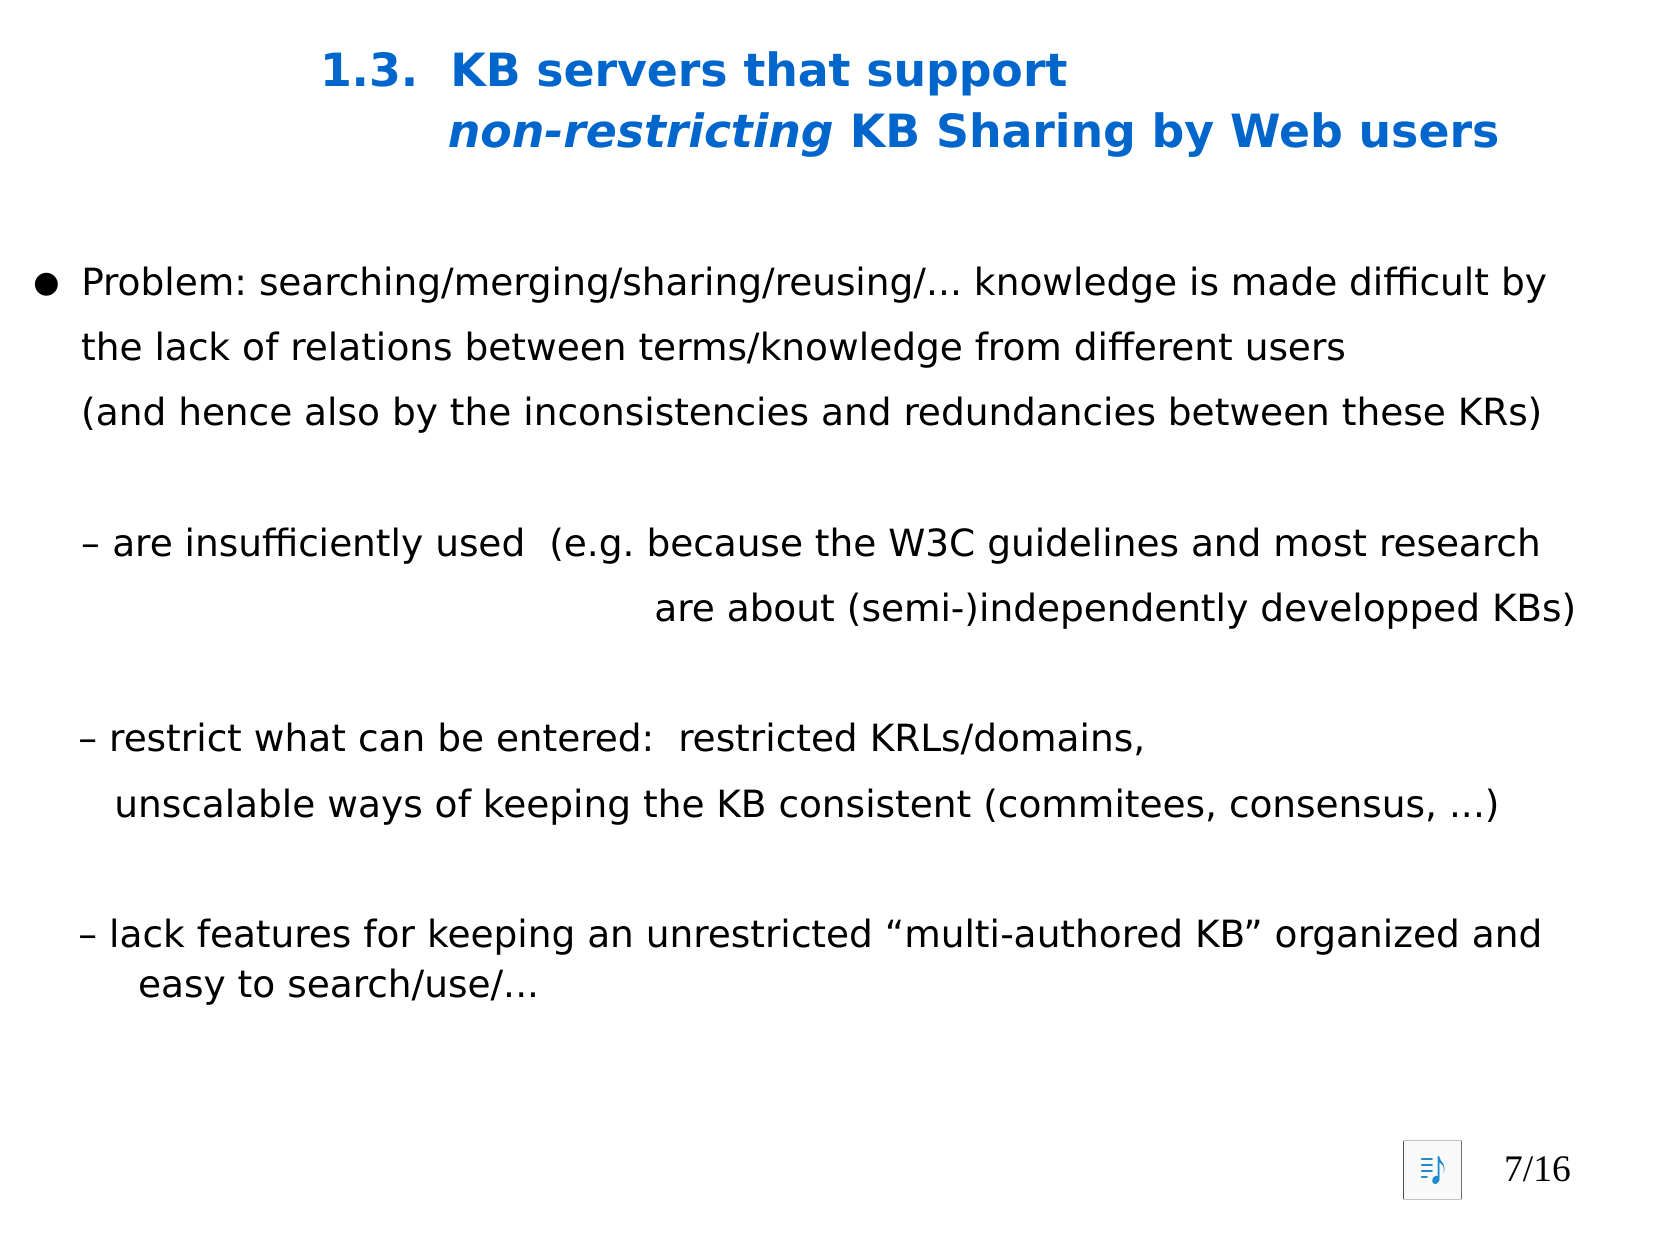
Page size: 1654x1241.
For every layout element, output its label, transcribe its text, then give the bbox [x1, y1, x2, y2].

text_box [1402, 1140, 1463, 1201]
title 1.3. KB servers that support non-restricting KB Sharing by Web users [0, 4, 1651, 189]
text_box [75, 54, 1571, 188]
subtitle ● Problem: searching/merging/sharing/reusing/... knowledge is made difficult by the lack of relations between terms/knowledge from different users (and hence also by the inconsistencies and redundancies between these KRs) – are insufficiently used (e.g. because the W3C guidelines and most research are about (semi-)independently developped KBs) – restrict what can be entered: restricted KRLs/domains, unscalable ways of keeping the KB consistent (commitees, consensus, ...) – lack features for keeping an unrestricted “multi-authored KB” organized and easy to search/use/... [33, 205, 1609, 1040]
